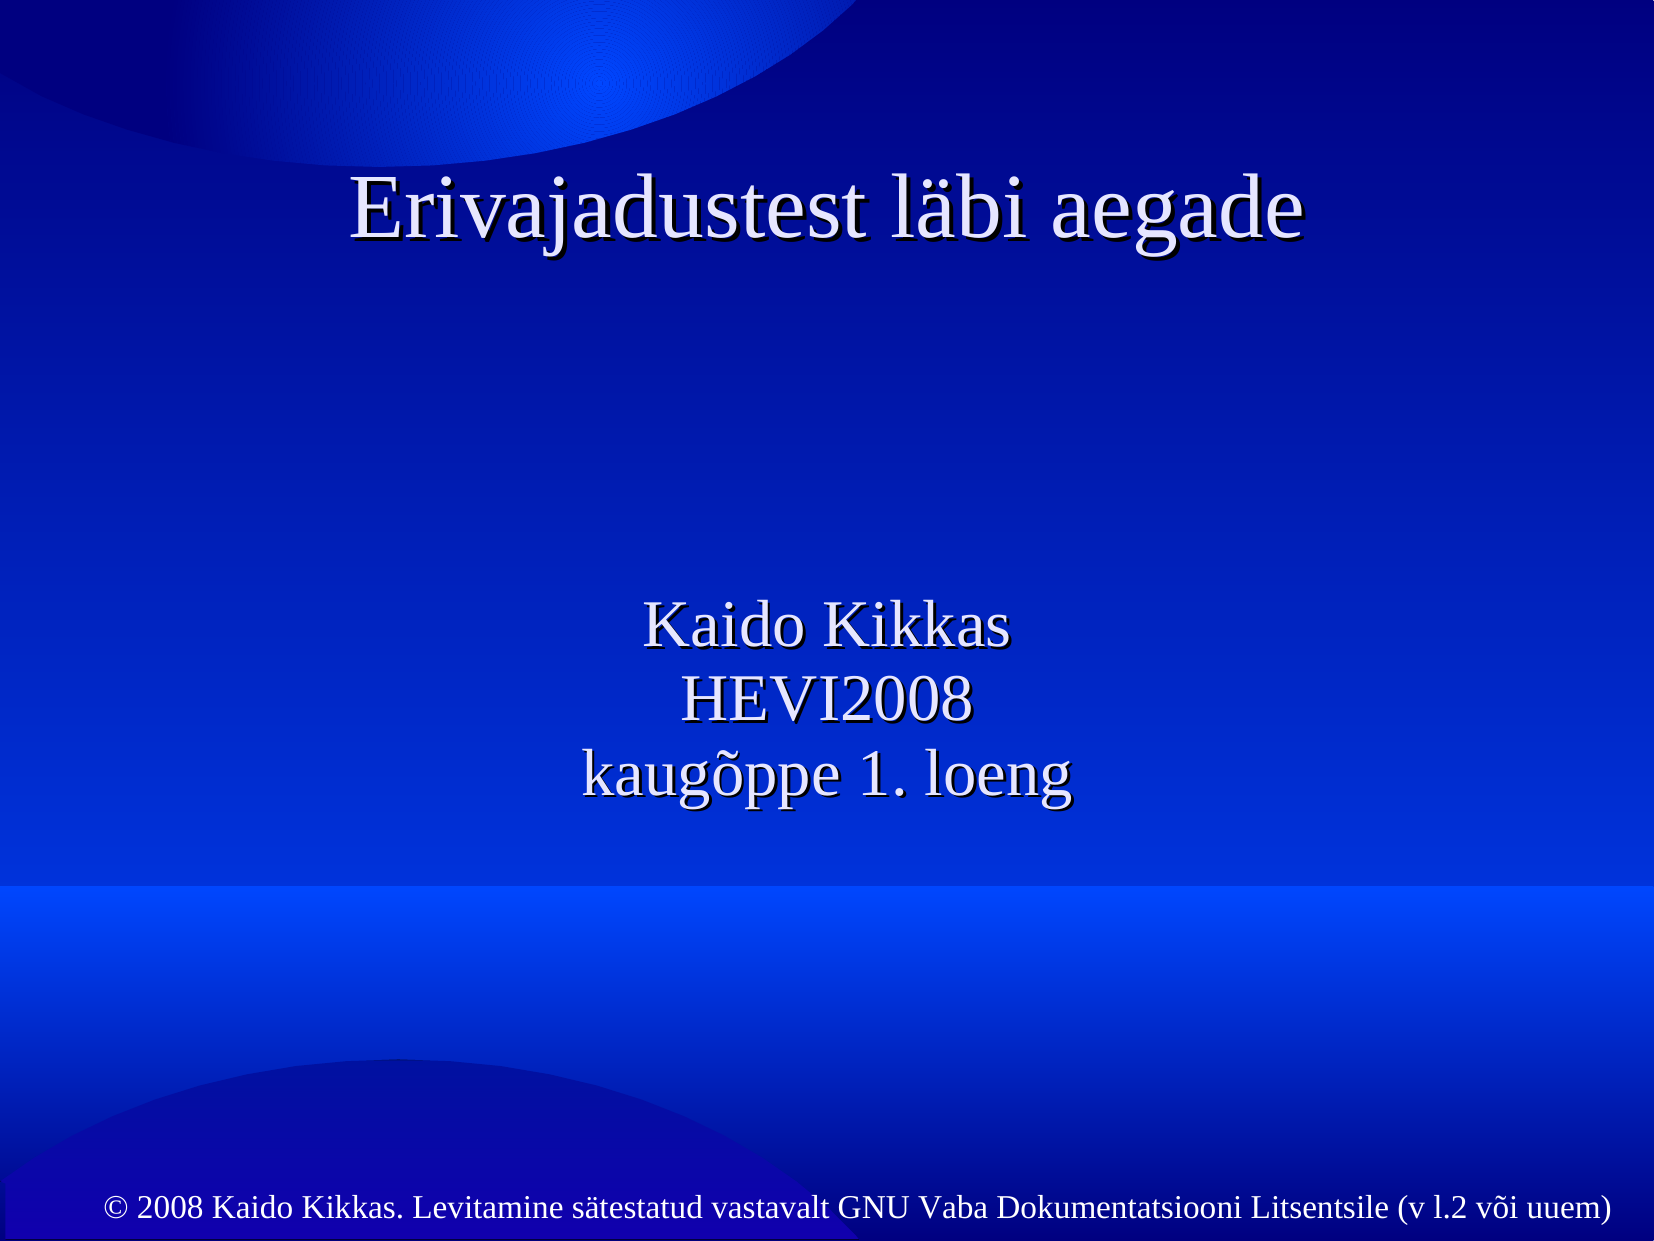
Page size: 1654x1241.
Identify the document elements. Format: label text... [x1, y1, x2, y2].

title Erivajadustest läbi aegade [121, 102, 1534, 311]
subtitle Kaido Kikkas HEVI2008 kaugõppe 1. loeng [121, 344, 1534, 1127]
text_box © 2008 Kaido Kikkas. Levitamine sätestatud vastavalt GNU Vaba Dokumentatsiooni Litsentsile (v l.2 või uuem) [88, 1180, 1654, 1241]
